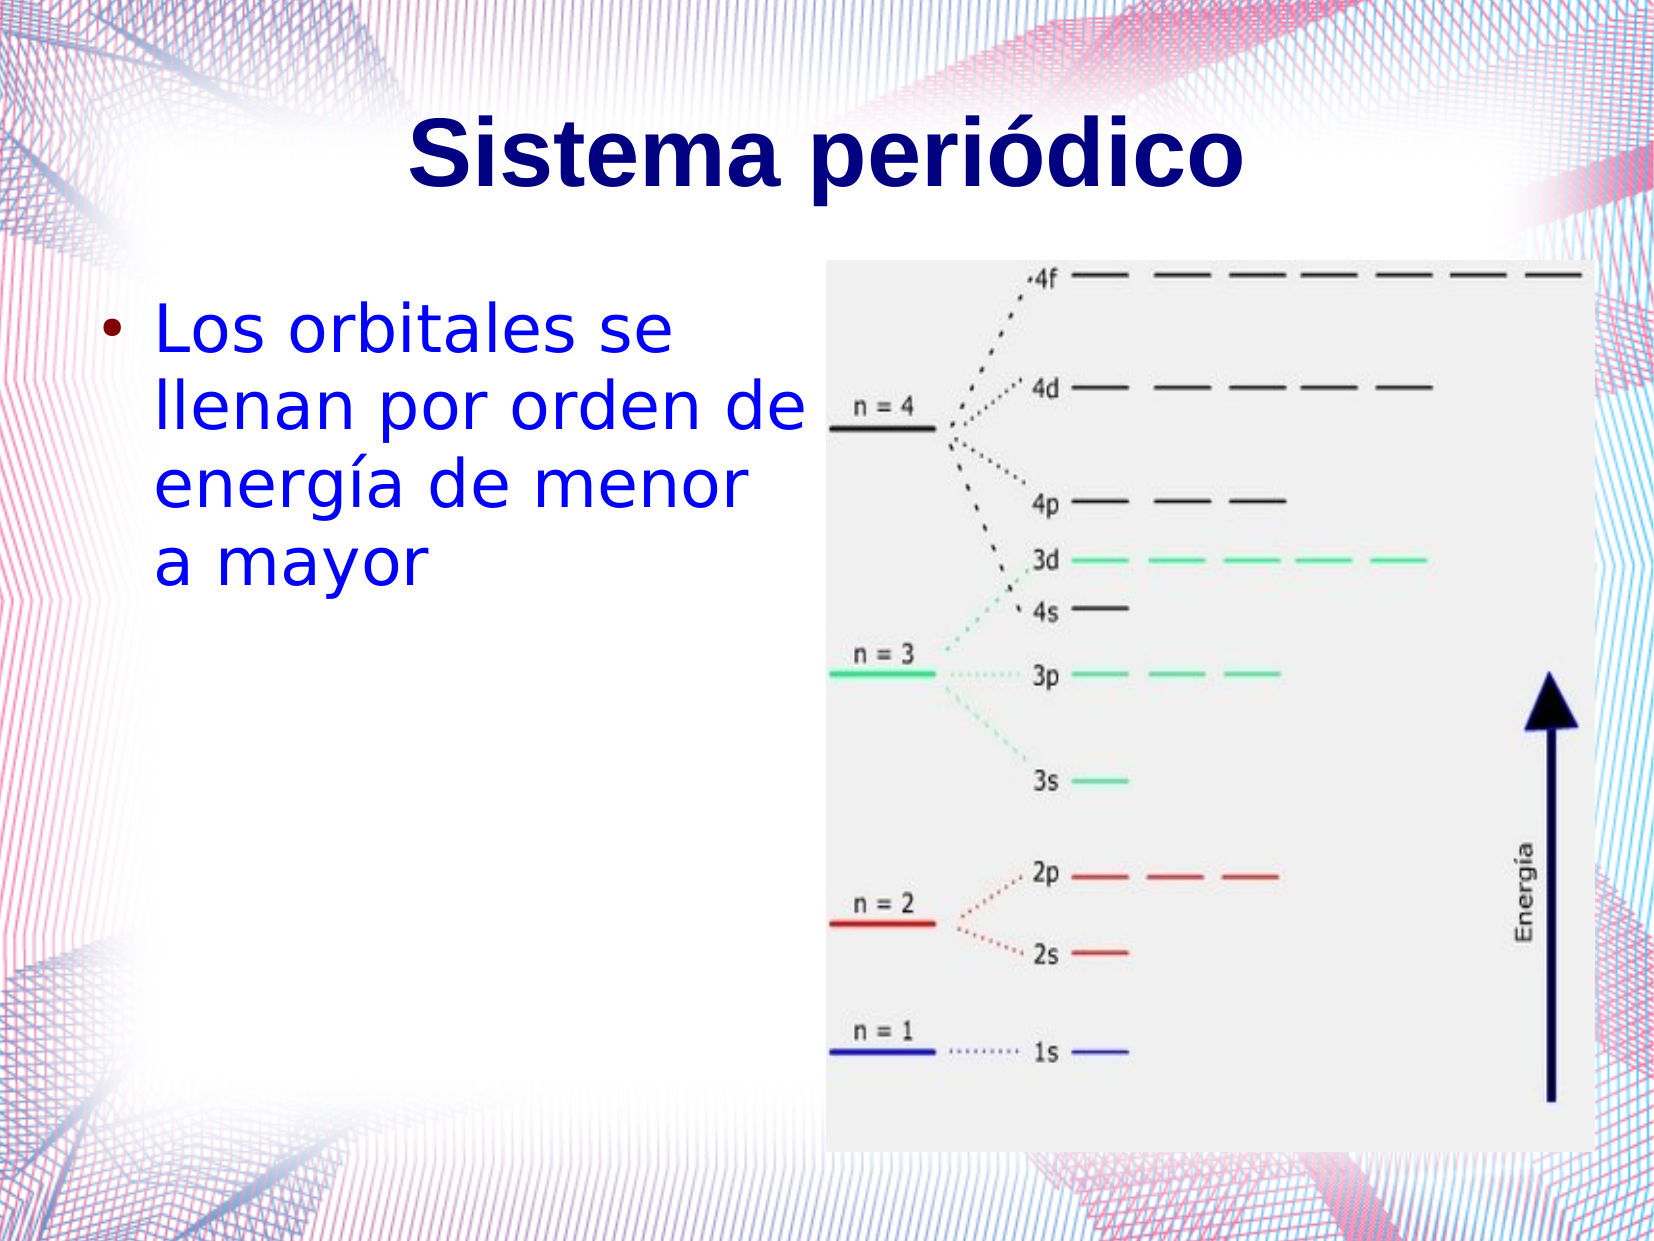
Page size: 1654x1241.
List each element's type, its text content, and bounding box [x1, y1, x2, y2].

title Sistema periódico [82, 49, 1571, 257]
list Los orbitales se llenan por orden de energía de menor a mayor [82, 290, 809, 1109]
picture [0, 0, 1654, 1241]
